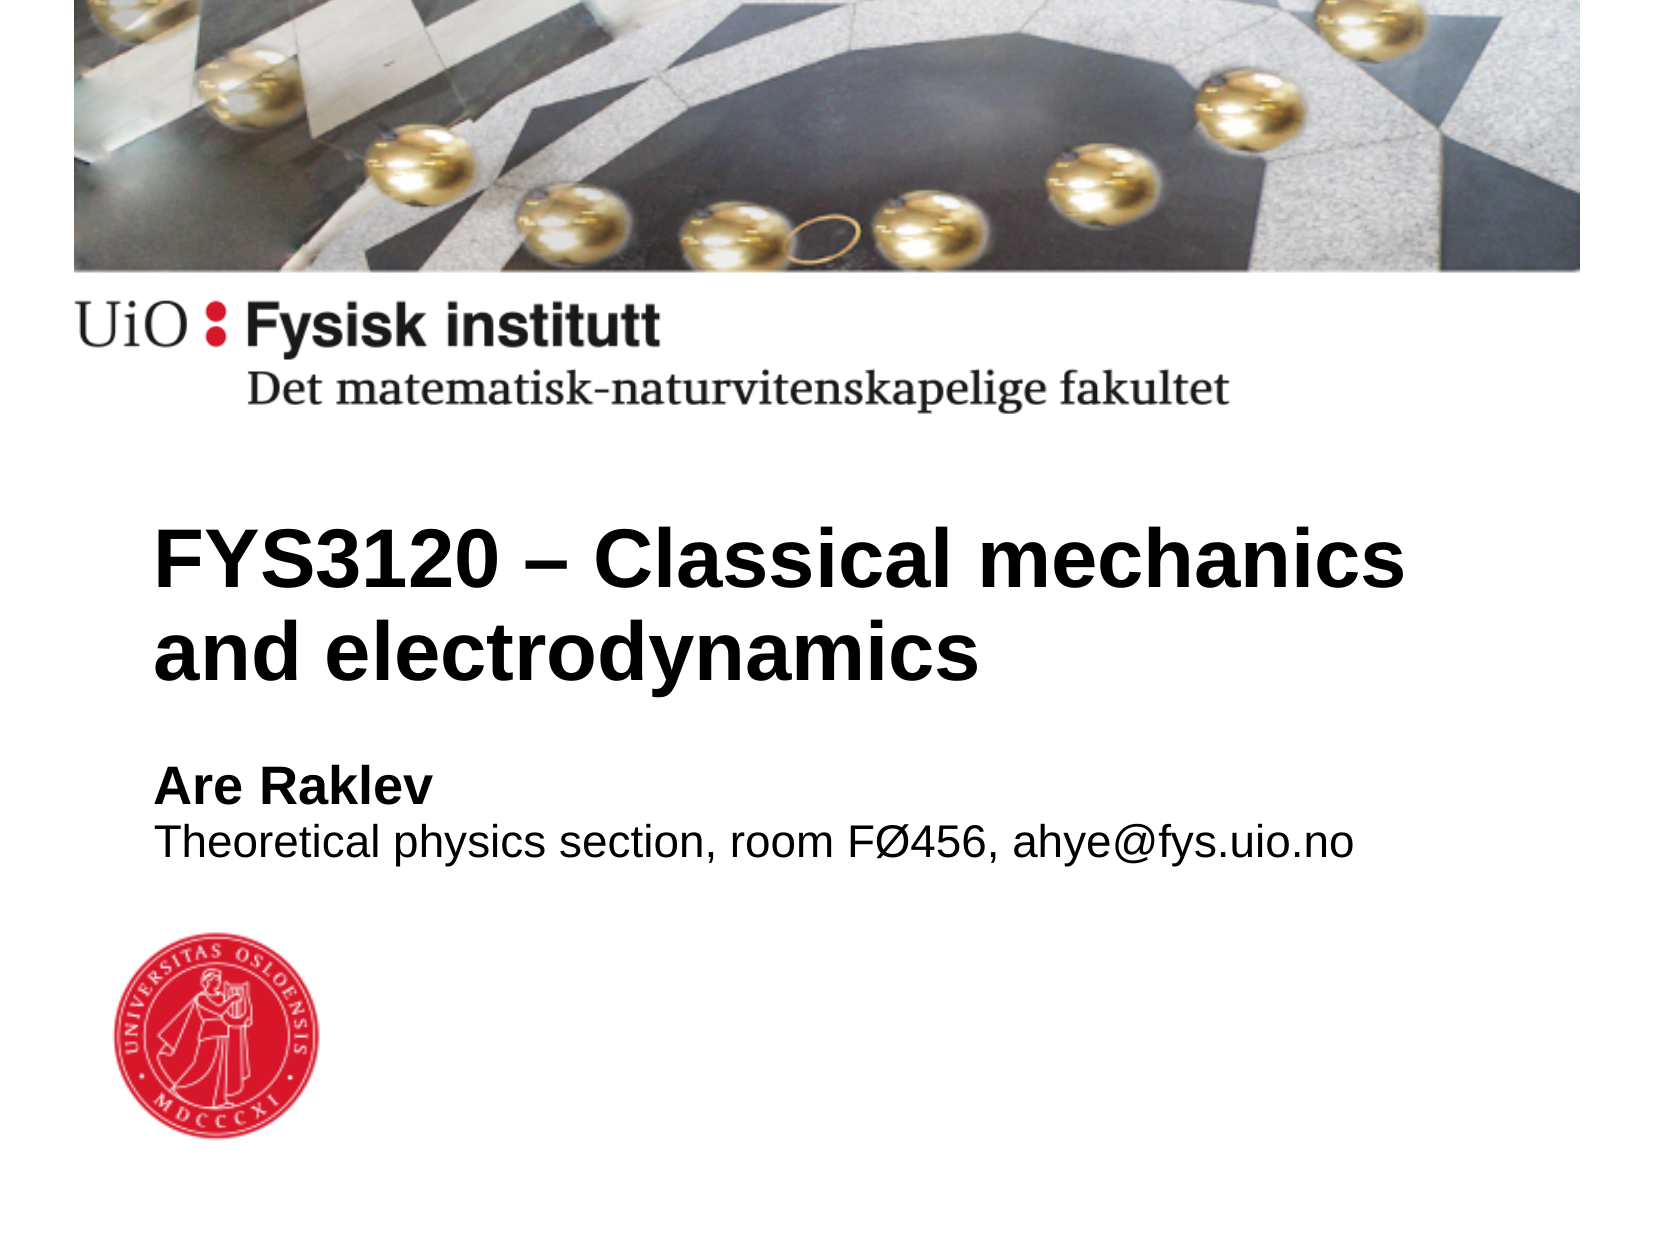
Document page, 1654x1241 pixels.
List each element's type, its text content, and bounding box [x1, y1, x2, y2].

picture [74, 0, 1580, 280]
picture [72, 292, 1238, 420]
subtitle FYS3120 – Classical mechanics and electrodynamics [153, 512, 1418, 699]
title Are Raklev Theoretical physics section, room FØ456, ahye@fys.uio.no [153, 743, 1500, 880]
picture [109, 927, 326, 1147]
